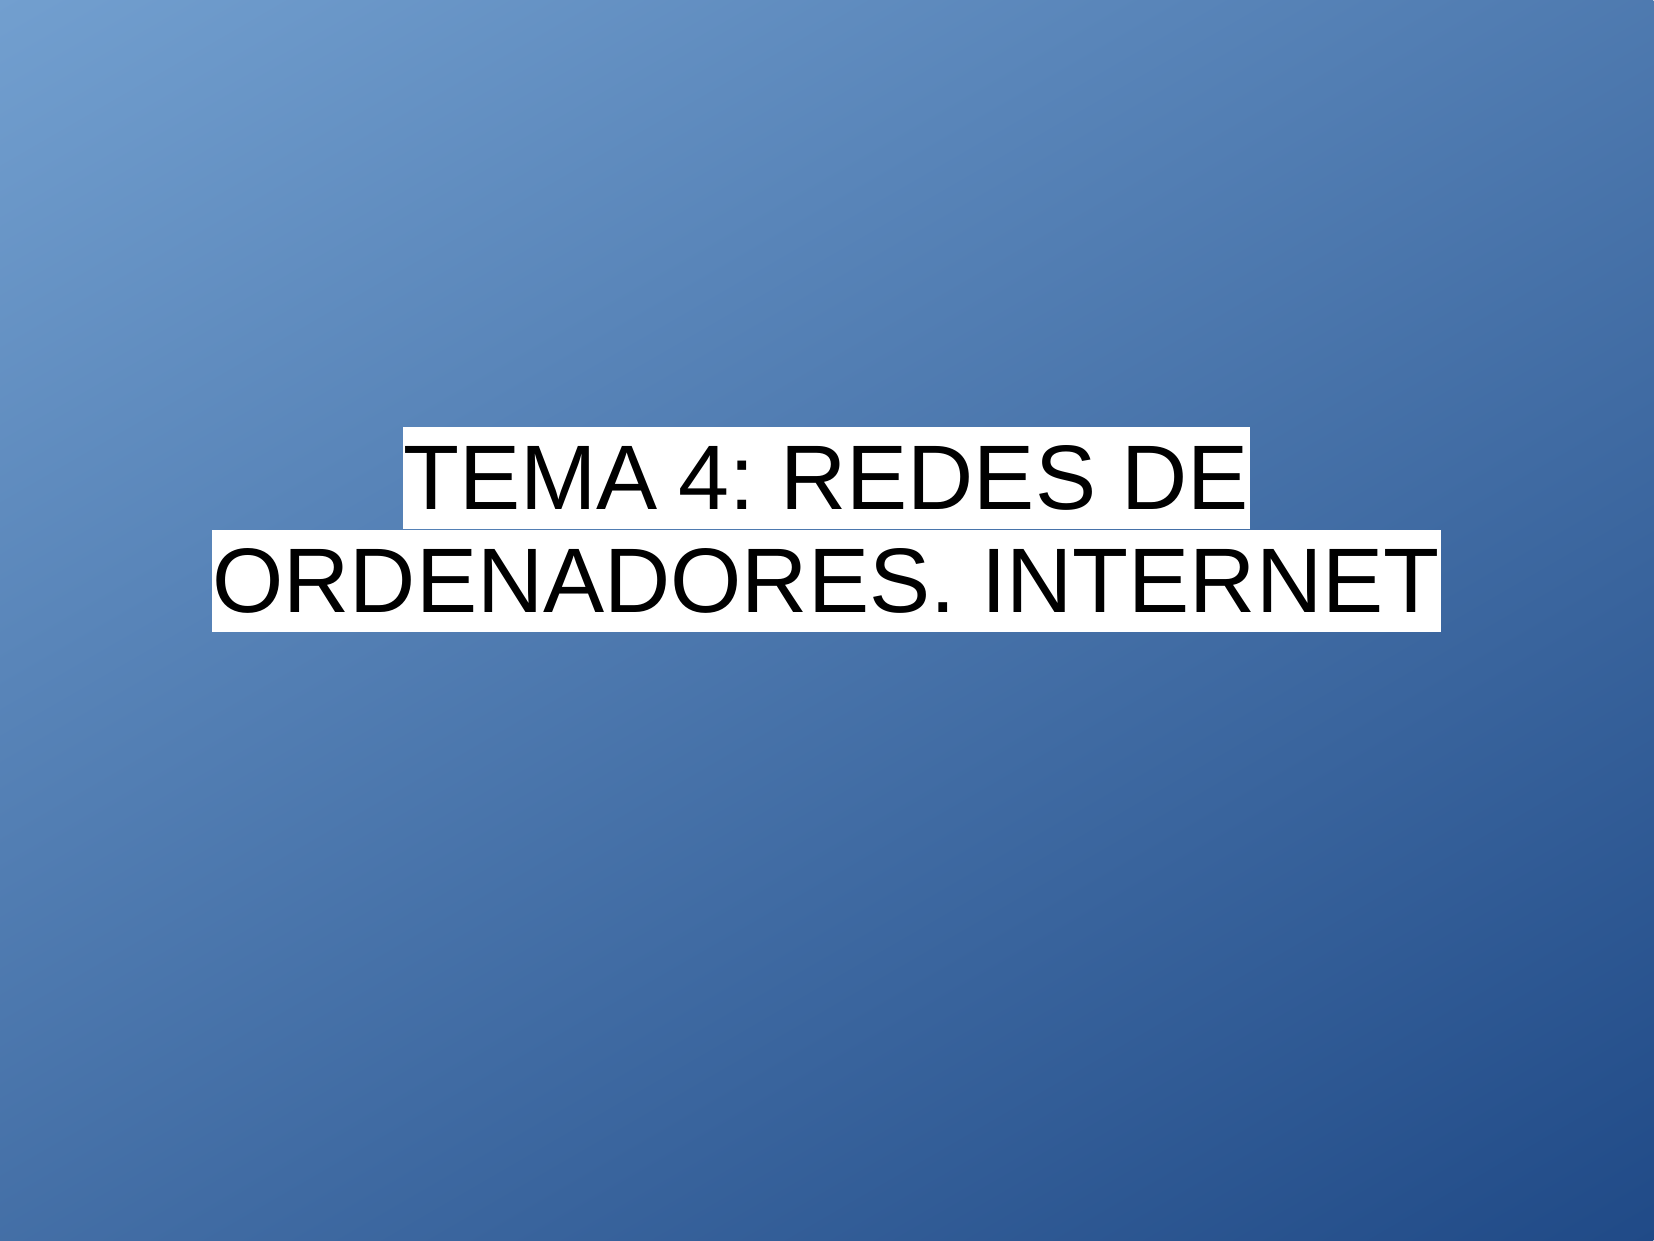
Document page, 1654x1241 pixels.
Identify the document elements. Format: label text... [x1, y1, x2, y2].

subtitle TEMA 4: REDES DE ORDENADORES. INTERNET [82, 49, 1571, 1010]
